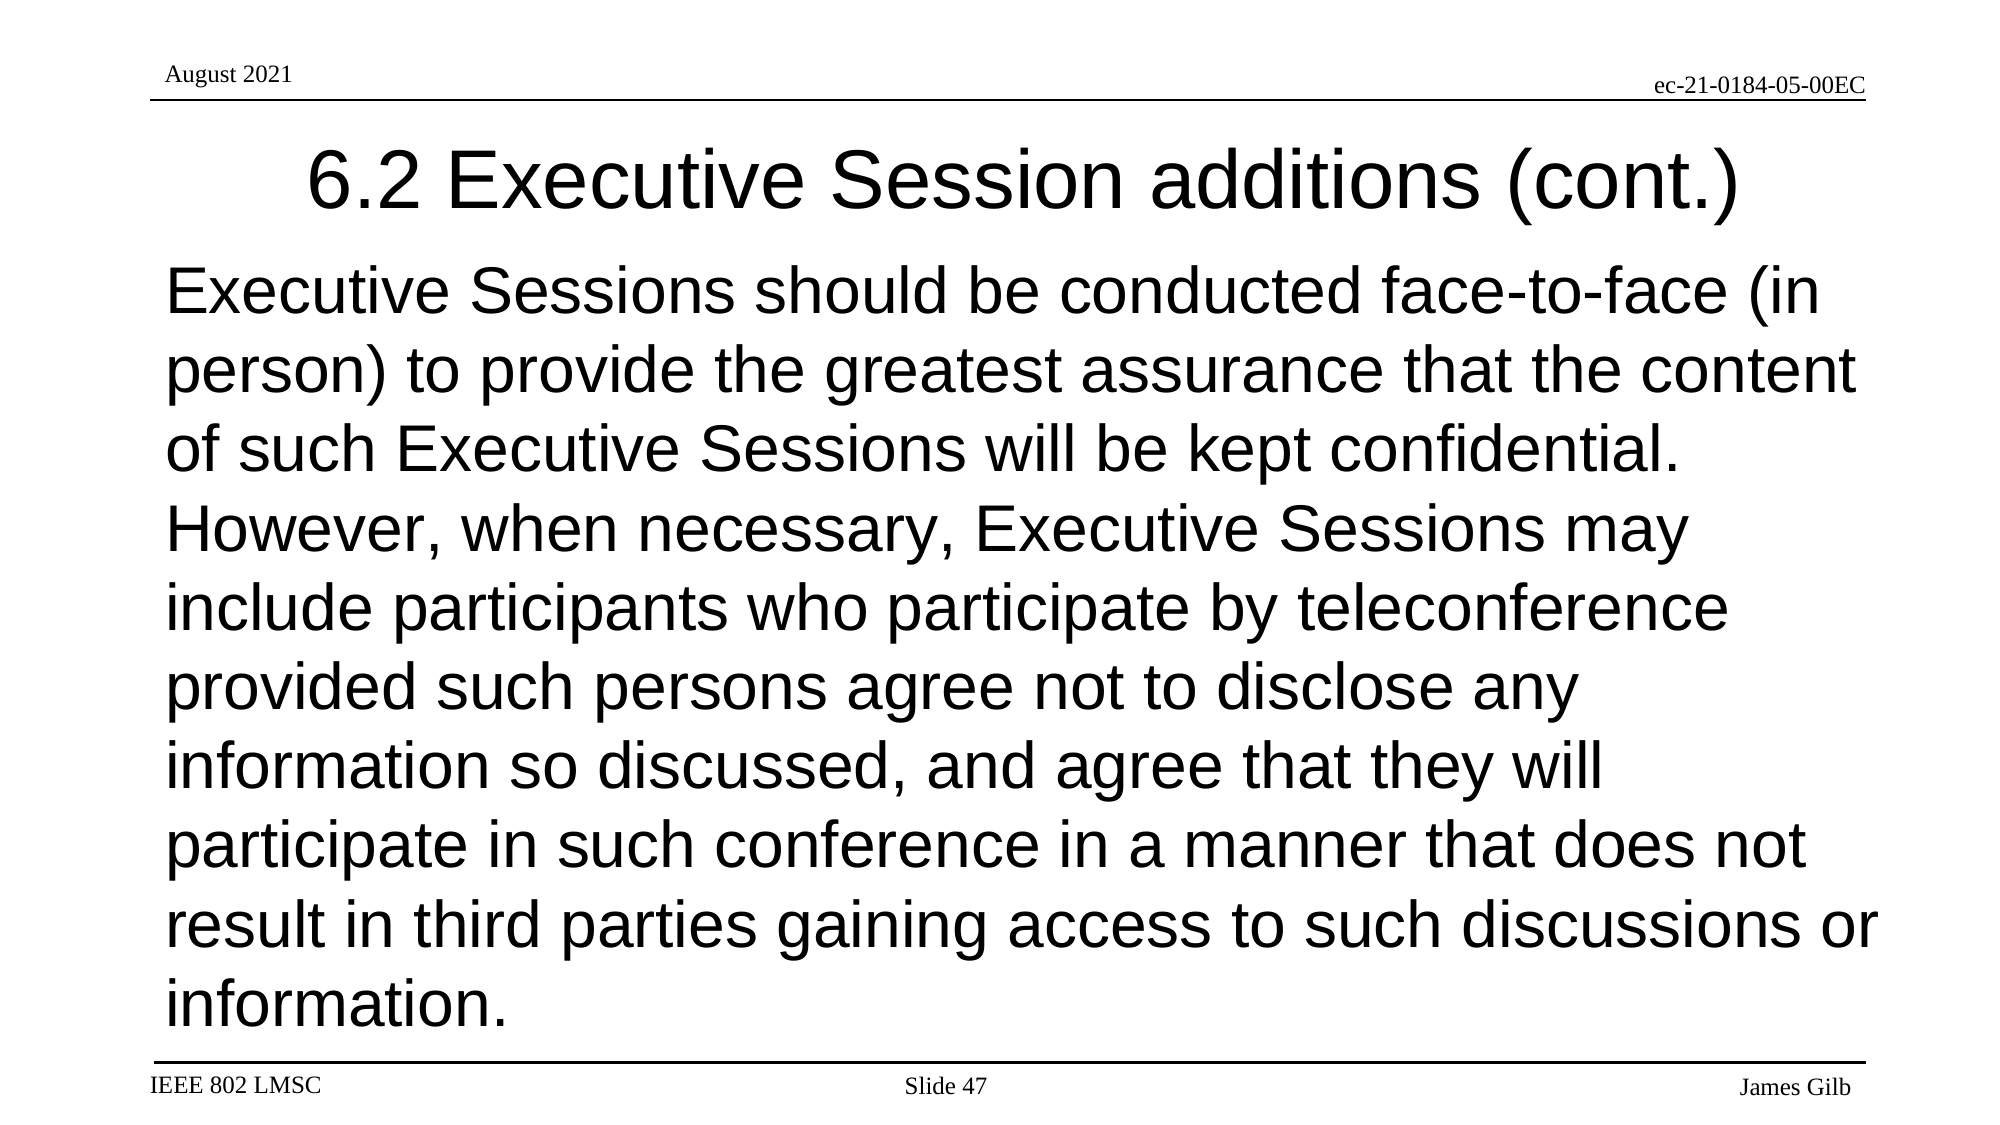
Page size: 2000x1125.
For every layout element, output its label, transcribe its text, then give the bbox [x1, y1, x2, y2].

title 6.2 Executive Session additions (cont.) [149, 112, 1900, 238]
list Executive Sessions should be conducted face-to-face (in person) to provide the greatest assurance that the content of such Executive Sessions will be kept confidential. However, when necessary, Executive Sessions may include participants who participate by teleconference provided such persons agree not to disclose any information so discussed, and agree that they will participate in such conference in a manner that does not result in third parties gaining access to such discussions or information. [149, 239, 1900, 1051]
